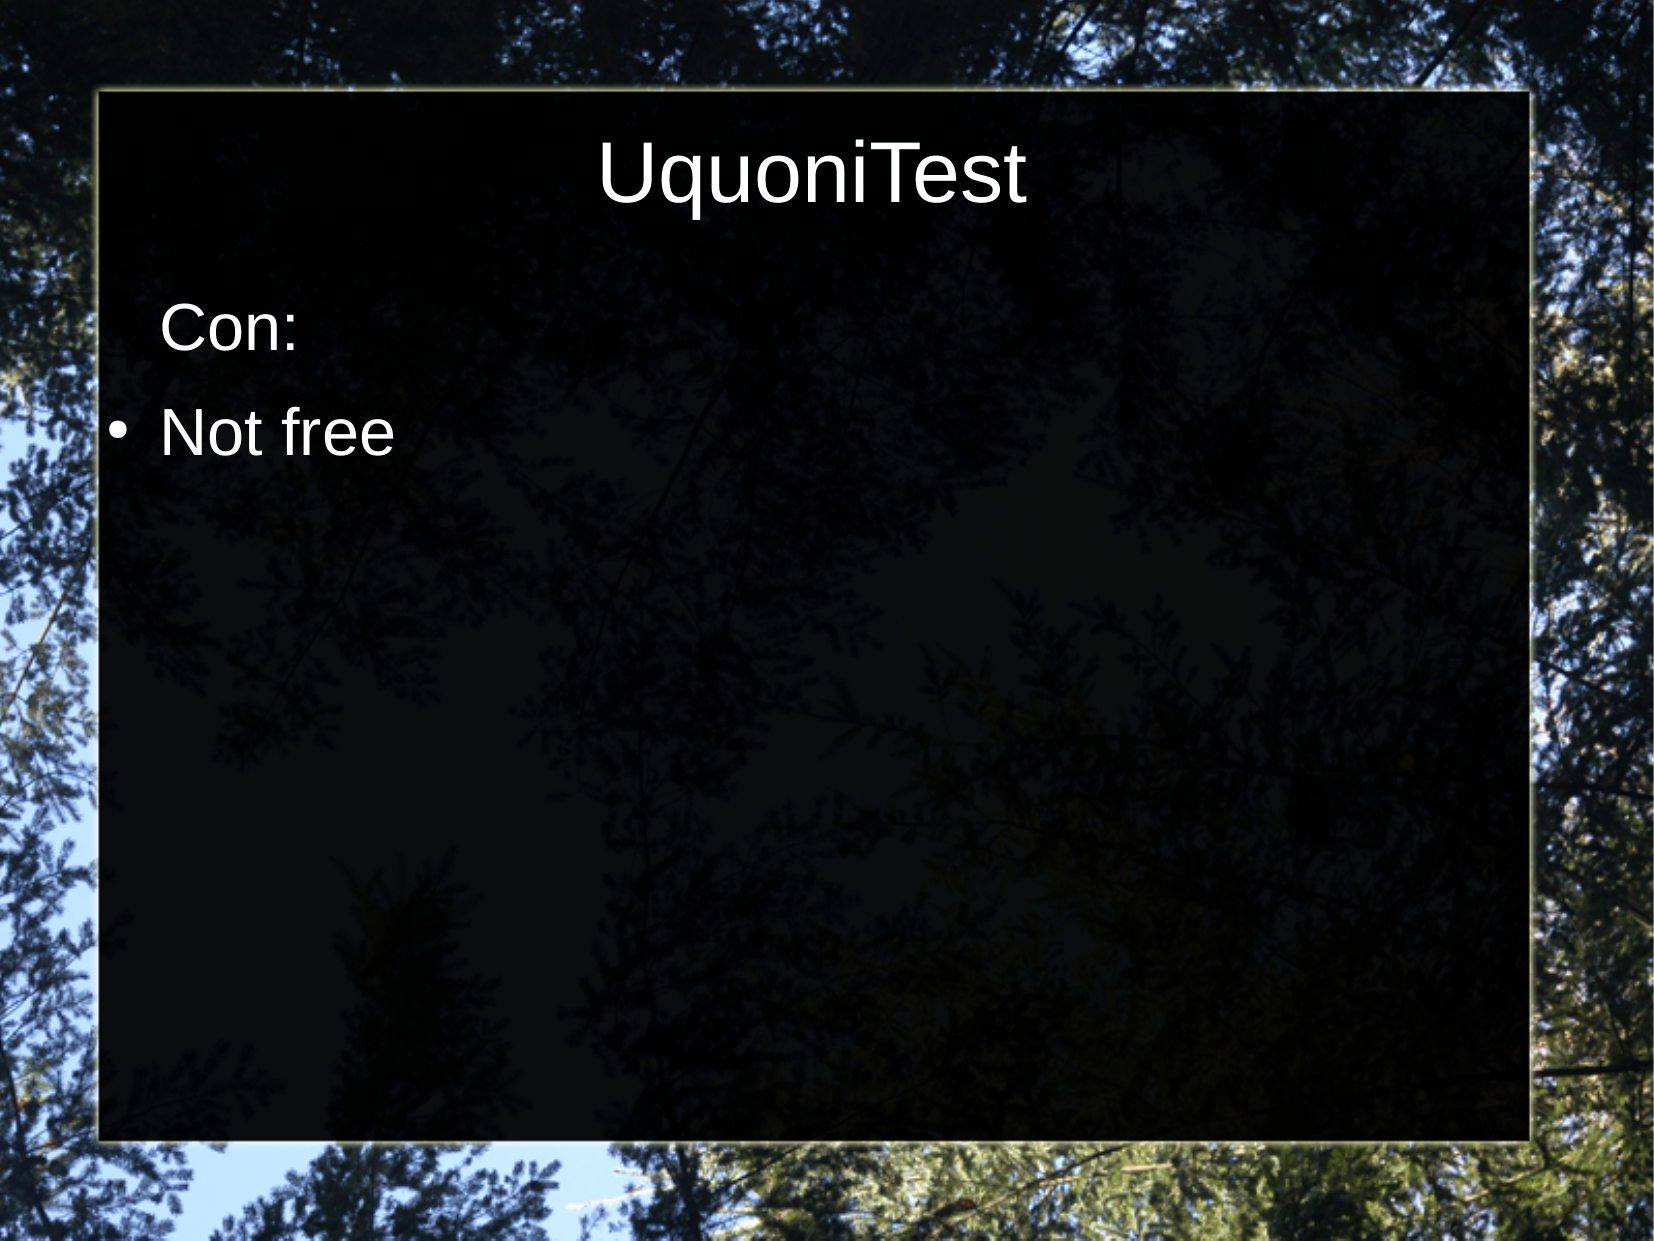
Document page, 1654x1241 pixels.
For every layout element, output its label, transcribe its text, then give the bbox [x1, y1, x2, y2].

picture [0, 0, 1654, 1241]
list Con: Not free [88, 290, 1536, 1109]
title UquoniTest [88, 88, 1536, 257]
